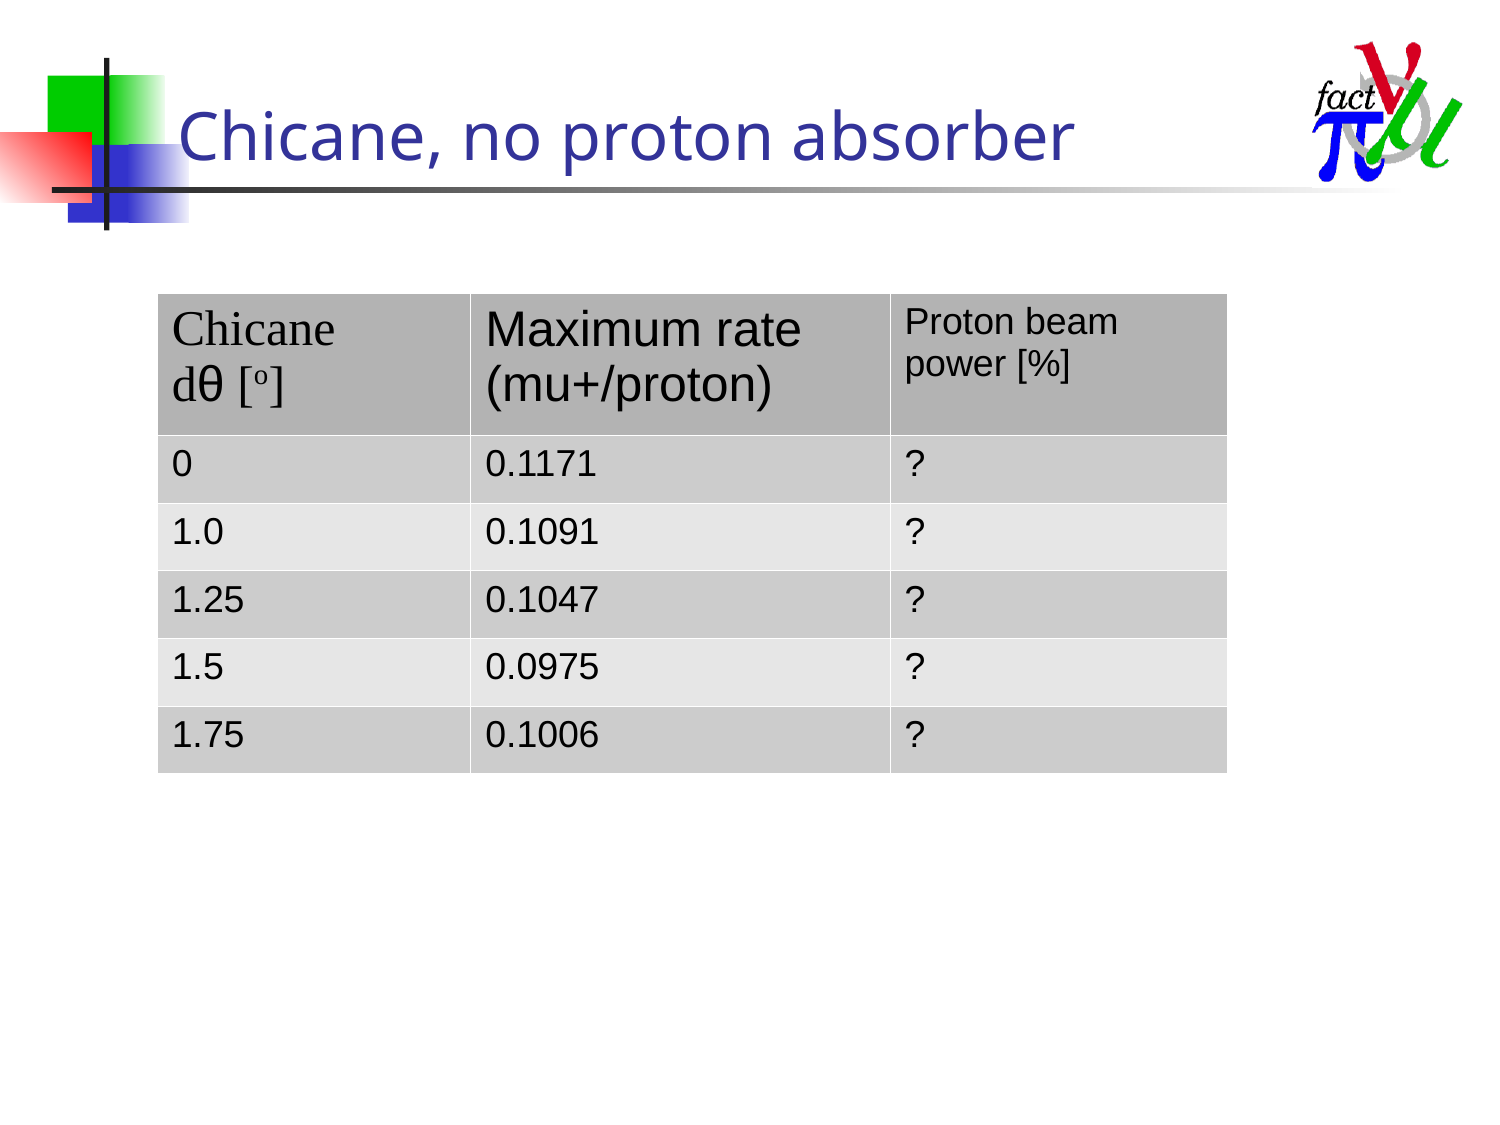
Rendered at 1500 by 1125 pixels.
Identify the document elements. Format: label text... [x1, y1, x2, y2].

table_header Proton beam power [%] [891, 294, 1227, 435]
table_cell 0.1047 [471, 571, 890, 638]
table_cell 0.1091 [471, 504, 890, 570]
table_header Chicane dθ [o] [158, 294, 470, 435]
table_cell 0.0975 [471, 639, 890, 706]
table_cell ? [891, 571, 1227, 638]
table_cell 0 [158, 436, 470, 503]
table_cell 1.5 [158, 639, 470, 706]
table_header Maximum rate (mu+/proton) [471, 294, 890, 435]
table_cell 0.1171 [471, 436, 890, 503]
table_cell ? [891, 707, 1227, 773]
table_cell 0.1006 [471, 707, 890, 773]
table_cell 1.25 [158, 571, 470, 638]
table_cell ? [891, 639, 1227, 706]
table_cell 1.0 [158, 504, 470, 570]
table_cell ? [891, 436, 1227, 503]
picture [1441, 41, 1463, 188]
title Chicane, no proton absorber [162, 0, 1441, 188]
table_cell 1.75 [158, 707, 470, 773]
table_cell ? [891, 504, 1227, 570]
